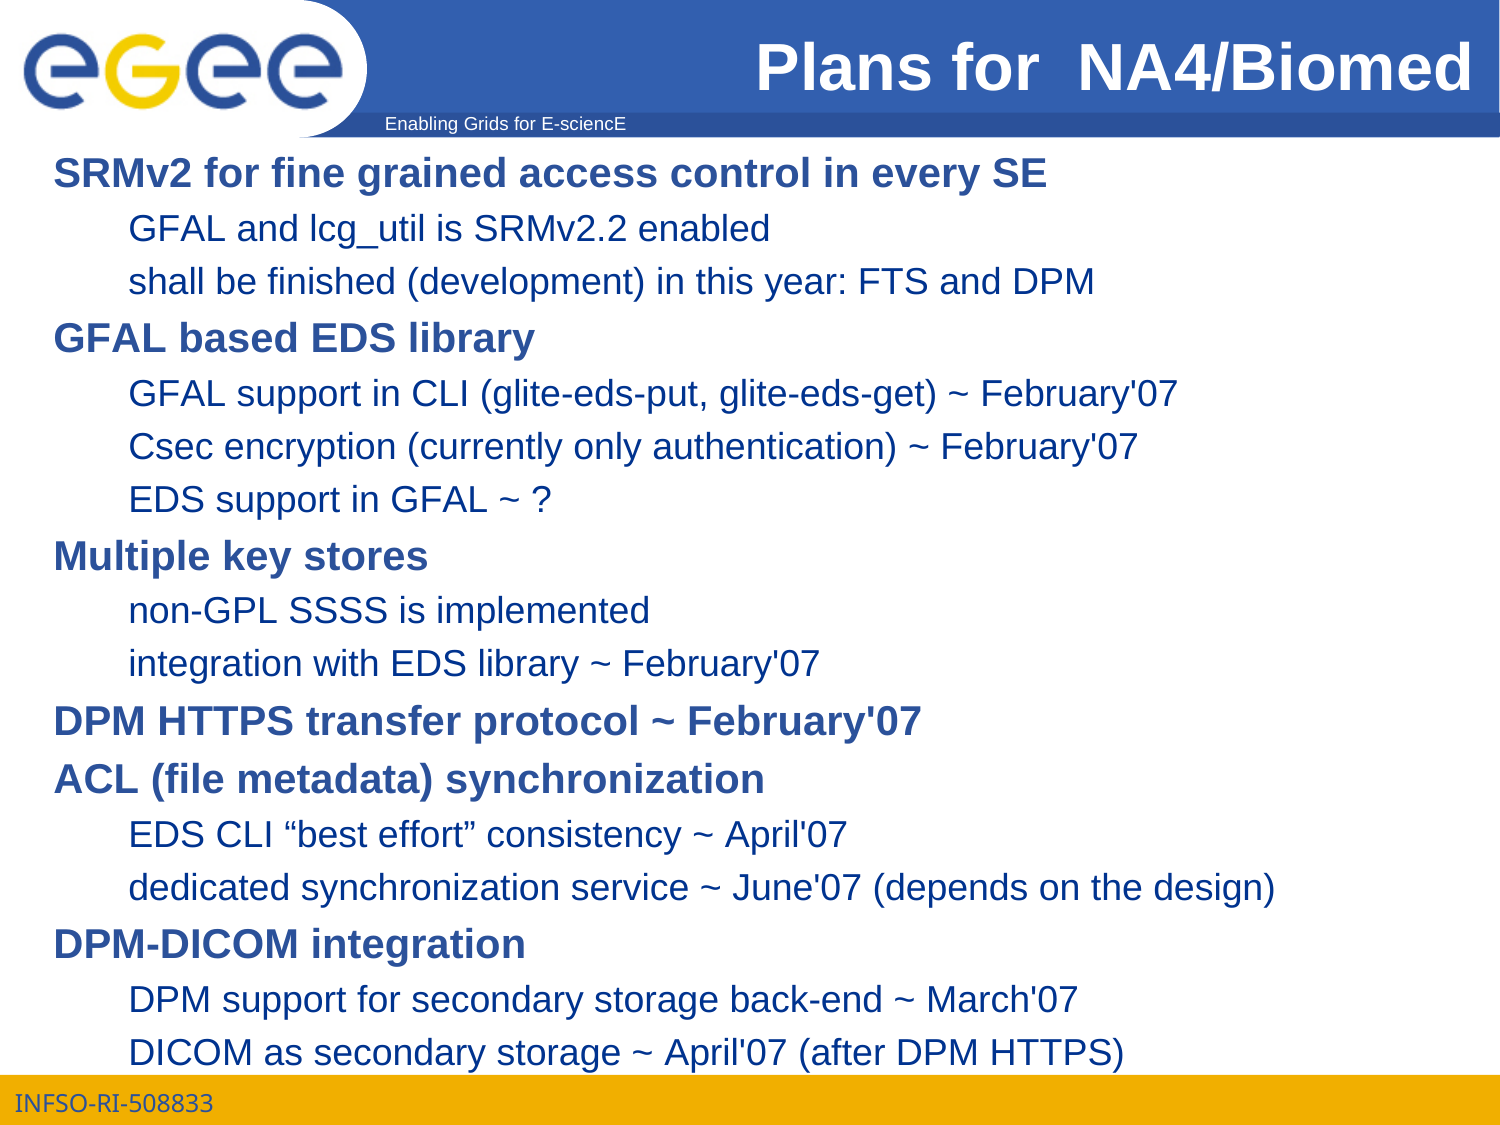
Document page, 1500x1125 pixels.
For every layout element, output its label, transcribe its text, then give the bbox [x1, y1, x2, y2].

title Plans for NA4/Biomed [369, 10, 1475, 124]
list SRMv2 for fine grained access control in every SE GFAL and lcg_util is SRMv2.2 enabled shall be finished (development) in this year: FTS and DPM GFAL based EDS library GFAL support in CLI (glite-eds-put, glite-eds-get) ~ February'07 Csec encryption (currently only authentication) ~ February'07 EDS support in GFAL ~ ? Multiple key stores non-GPL SSSS is implemented integration with EDS library ~ February'07 DPM HTTPS transfer protocol ~ February'07 ACL (file metadata) synchronization EDS CLI “best effort” consistency ~ April'07 dedicated synchronization service ~ June'07 (depends on the design) DPM-DICOM integration DPM support for secondary storage back-end ~ March'07 DICOM as secondary storage ~ April'07 (after DPM HTTPS) [53, 149, 1463, 1074]
picture [18, 30, 349, 112]
